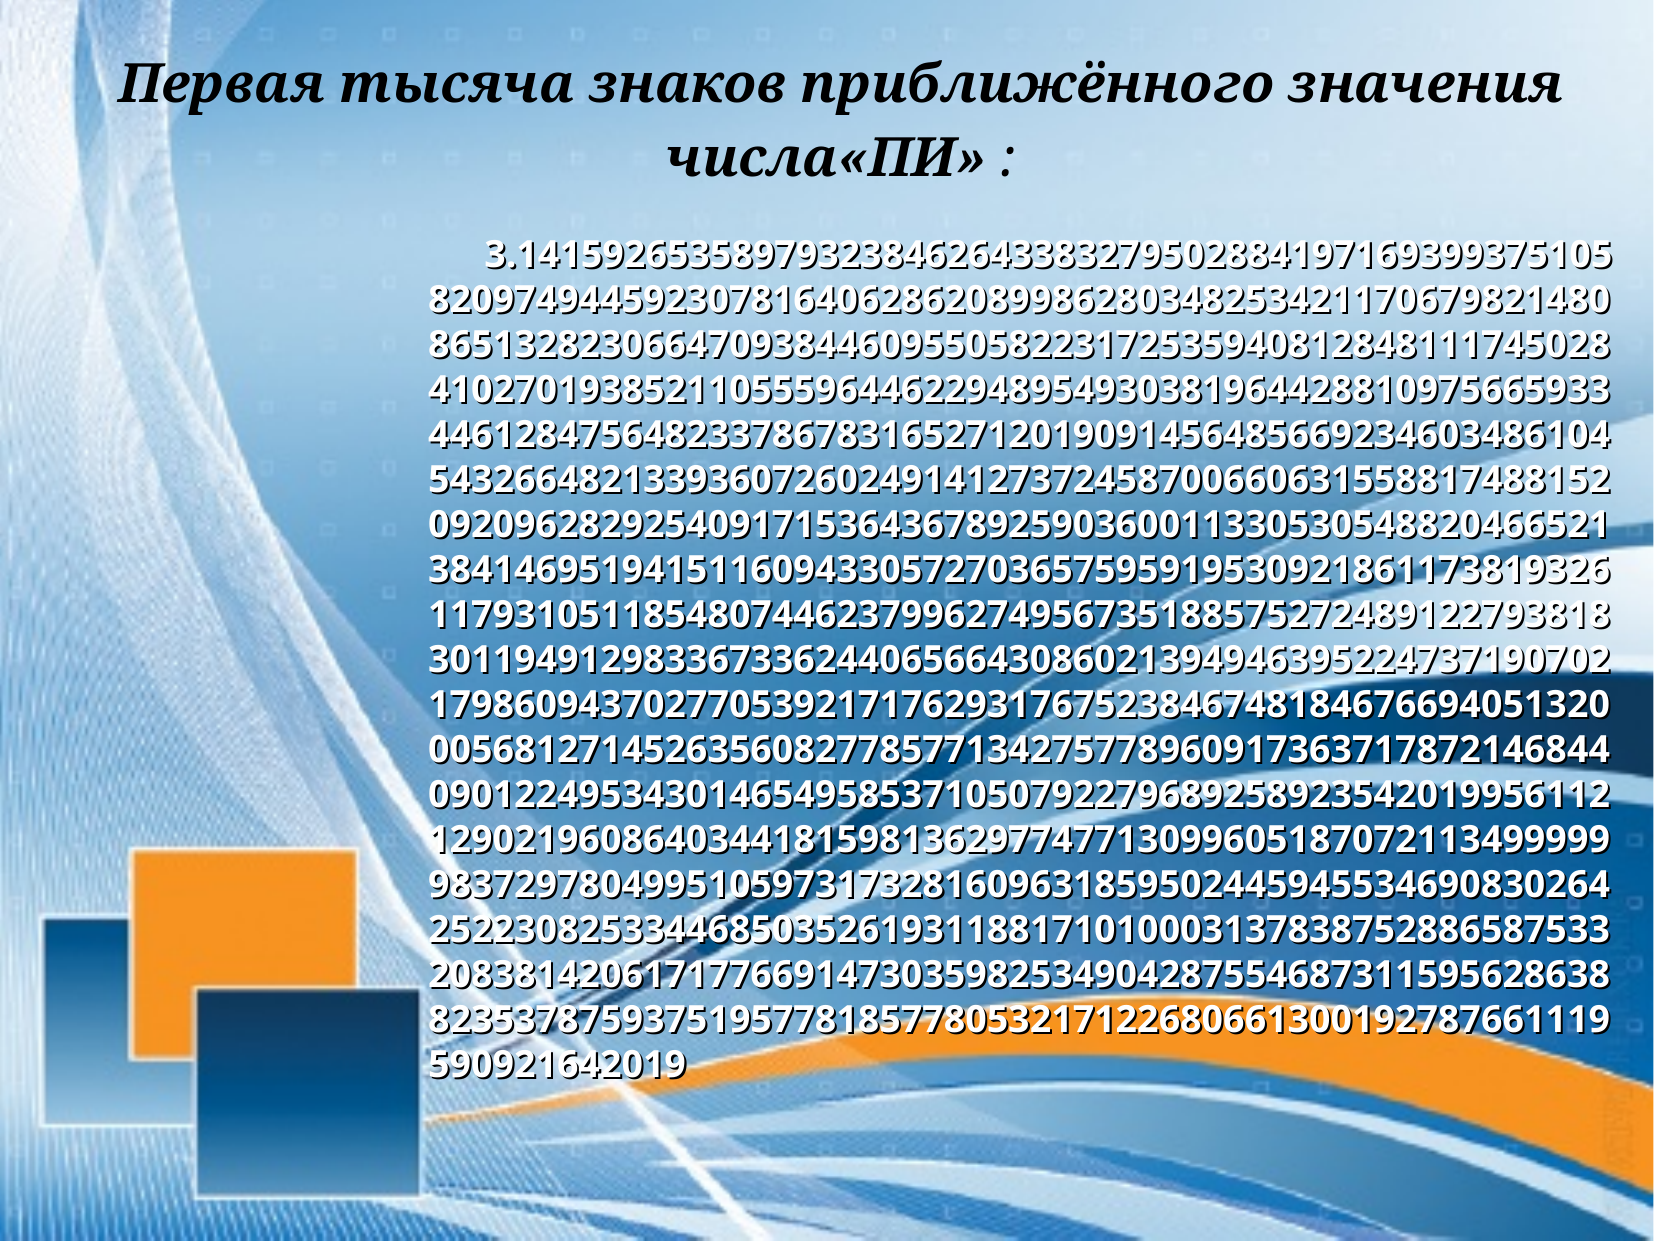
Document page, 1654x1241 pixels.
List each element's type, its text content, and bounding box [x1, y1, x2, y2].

text_box 3.14159265358979323846264338327950288419716939937510582097494459230781640628620899862803482534211706798214808651328230664709384460955058223172535940812848111745028410270193852110555964462294895493038196442881097566593344612847564823378678316527120190914564856692346034861045432664821339360726024914127372458700660631558817488152092096282925409171536436789259036001133053054882046652138414695194151160943305727036575959195309218611738193261179310511854807446237996274956735188575272489122793818301194912983367336244065664308602139494639522473719070217986094370277053921717629317675238467481846766940513200056812714526356082778577134275778960917363717872146844090122495343014654958537105079227968925892354201995611212902196086403441815981362977477130996051870721134999999837297804995105973173281609631859502445945534690830264252230825334468503526193118817101000313783875288658753320838142061717766914730359825349042875546873115956286388235378759375195778185778053217122680661300192787661119590921642019 [413, 222, 1638, 1092]
picture [0, 0, 1654, 1241]
text_box Первая тысяча знаков приближённого значения числа«ПИ» : [29, 36, 1654, 185]
